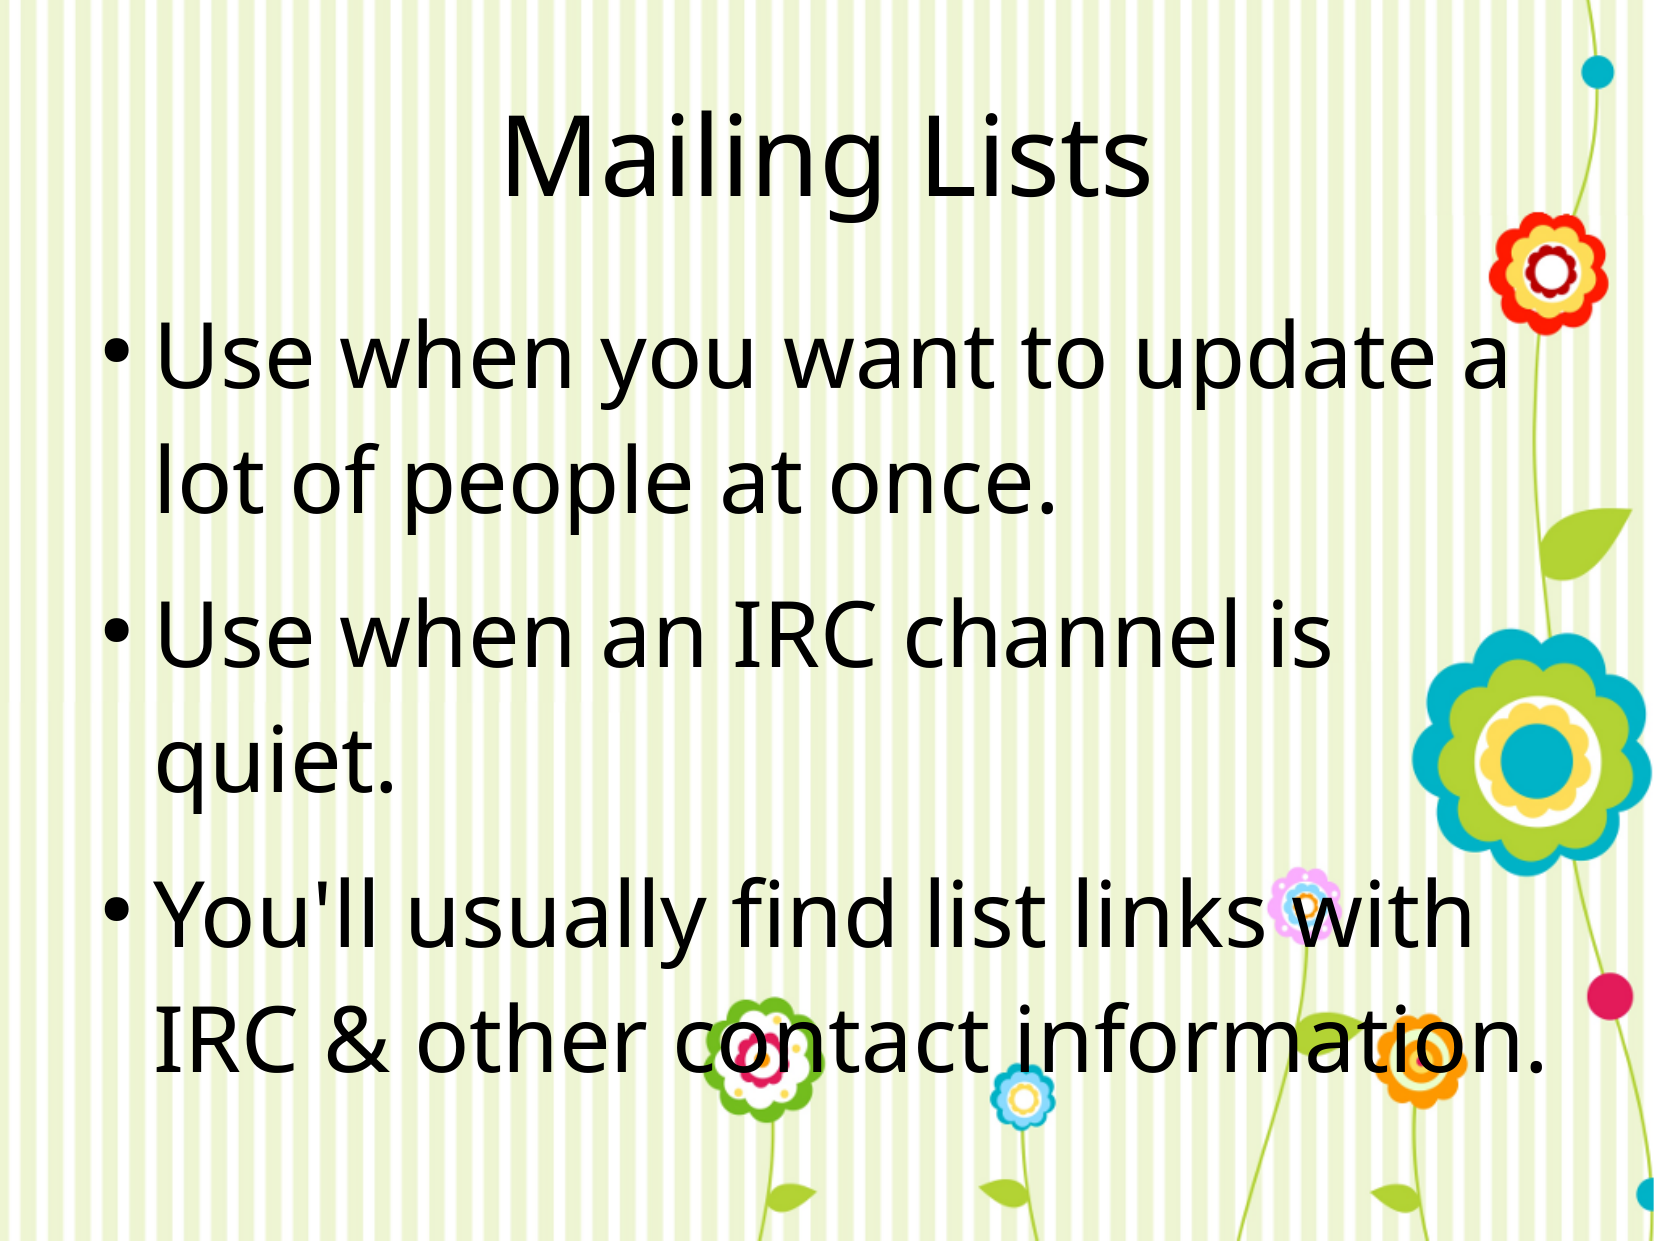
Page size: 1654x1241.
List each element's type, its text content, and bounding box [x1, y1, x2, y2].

picture [0, 0, 1654, 1241]
list Use when you want to update a lot of people at once. Use when an IRC channel is quiet. You'll usually find list links with IRC & other contact information. [82, 290, 1571, 1186]
title Mailing Lists [82, 56, 1571, 250]
